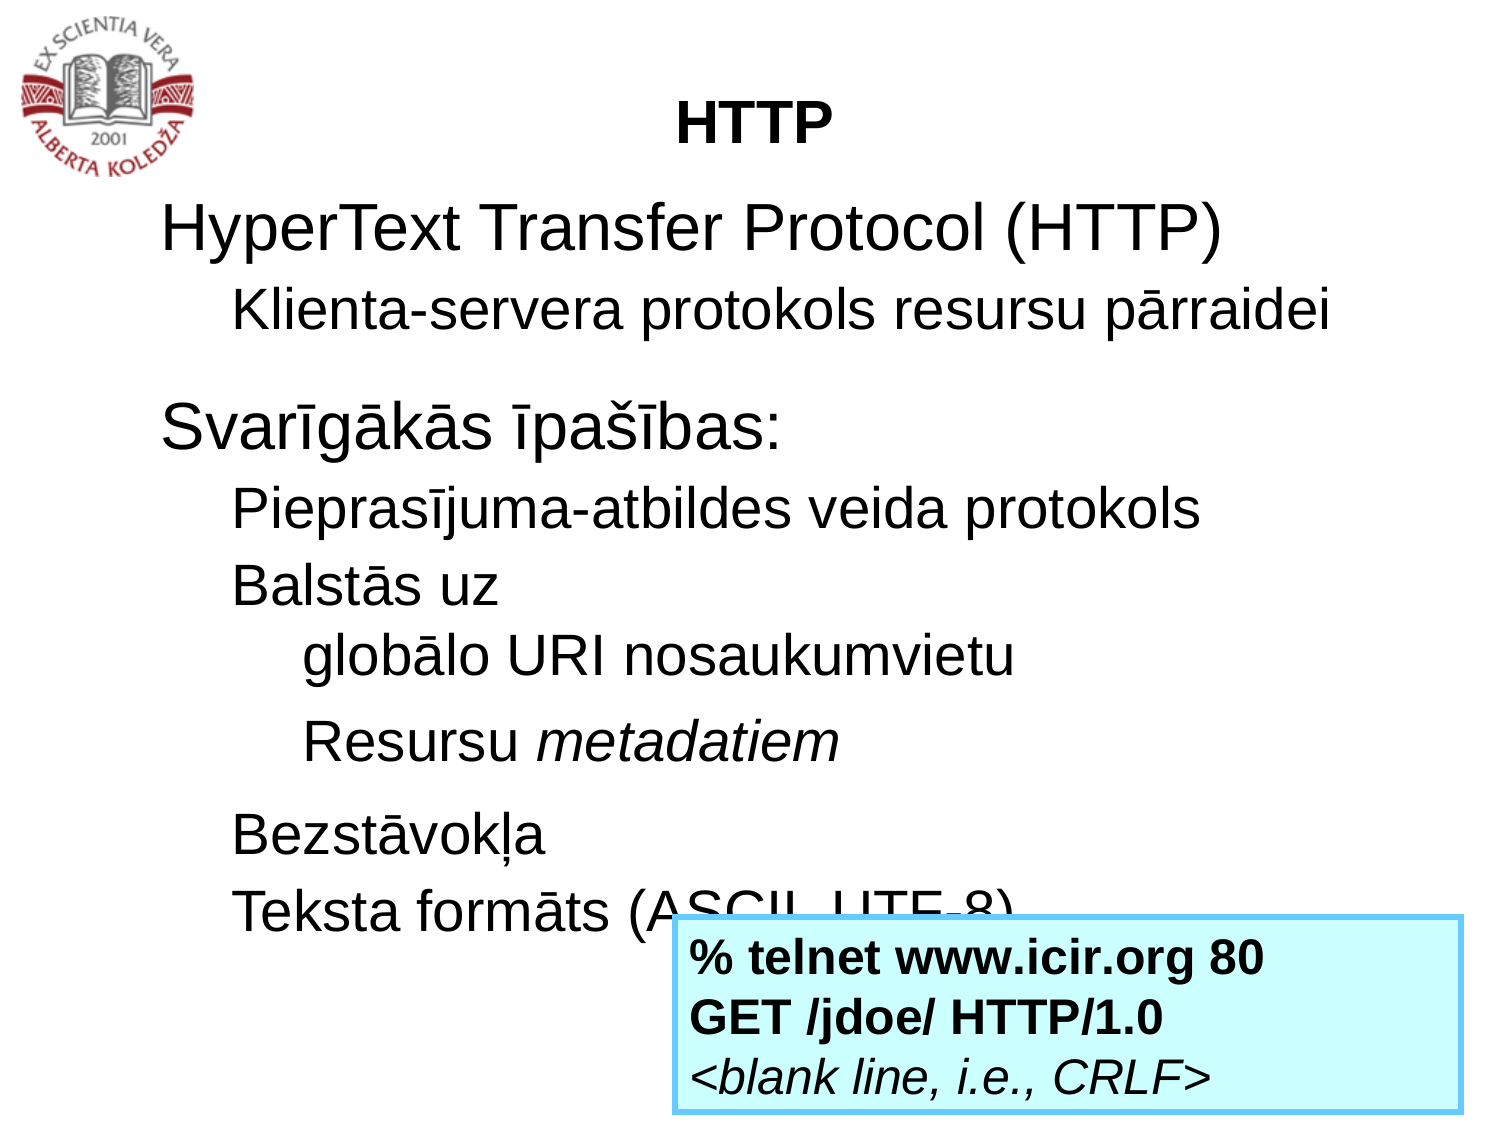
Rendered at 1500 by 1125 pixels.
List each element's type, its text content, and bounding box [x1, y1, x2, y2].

picture [21, 16, 194, 177]
title HTTP [50, 62, 1438, 175]
text_box % telnet www.icir.org 80 GET /jdoe/ HTTP/1.0 <blank line, i.e., CRLF> [675, 916, 1462, 1113]
list HyperText Transfer Protocol (HTTP) Klienta-servera protokols resursu pārraidei Svarīgākās īpašības: Pieprasījuma-atbildes veida protokols Balstās uz globālo URI nosaukumvietu Resursu metadatiem Bezstāvokļa Teksta formāts (ASCII, UTF-8) [75, 176, 1463, 1077]
